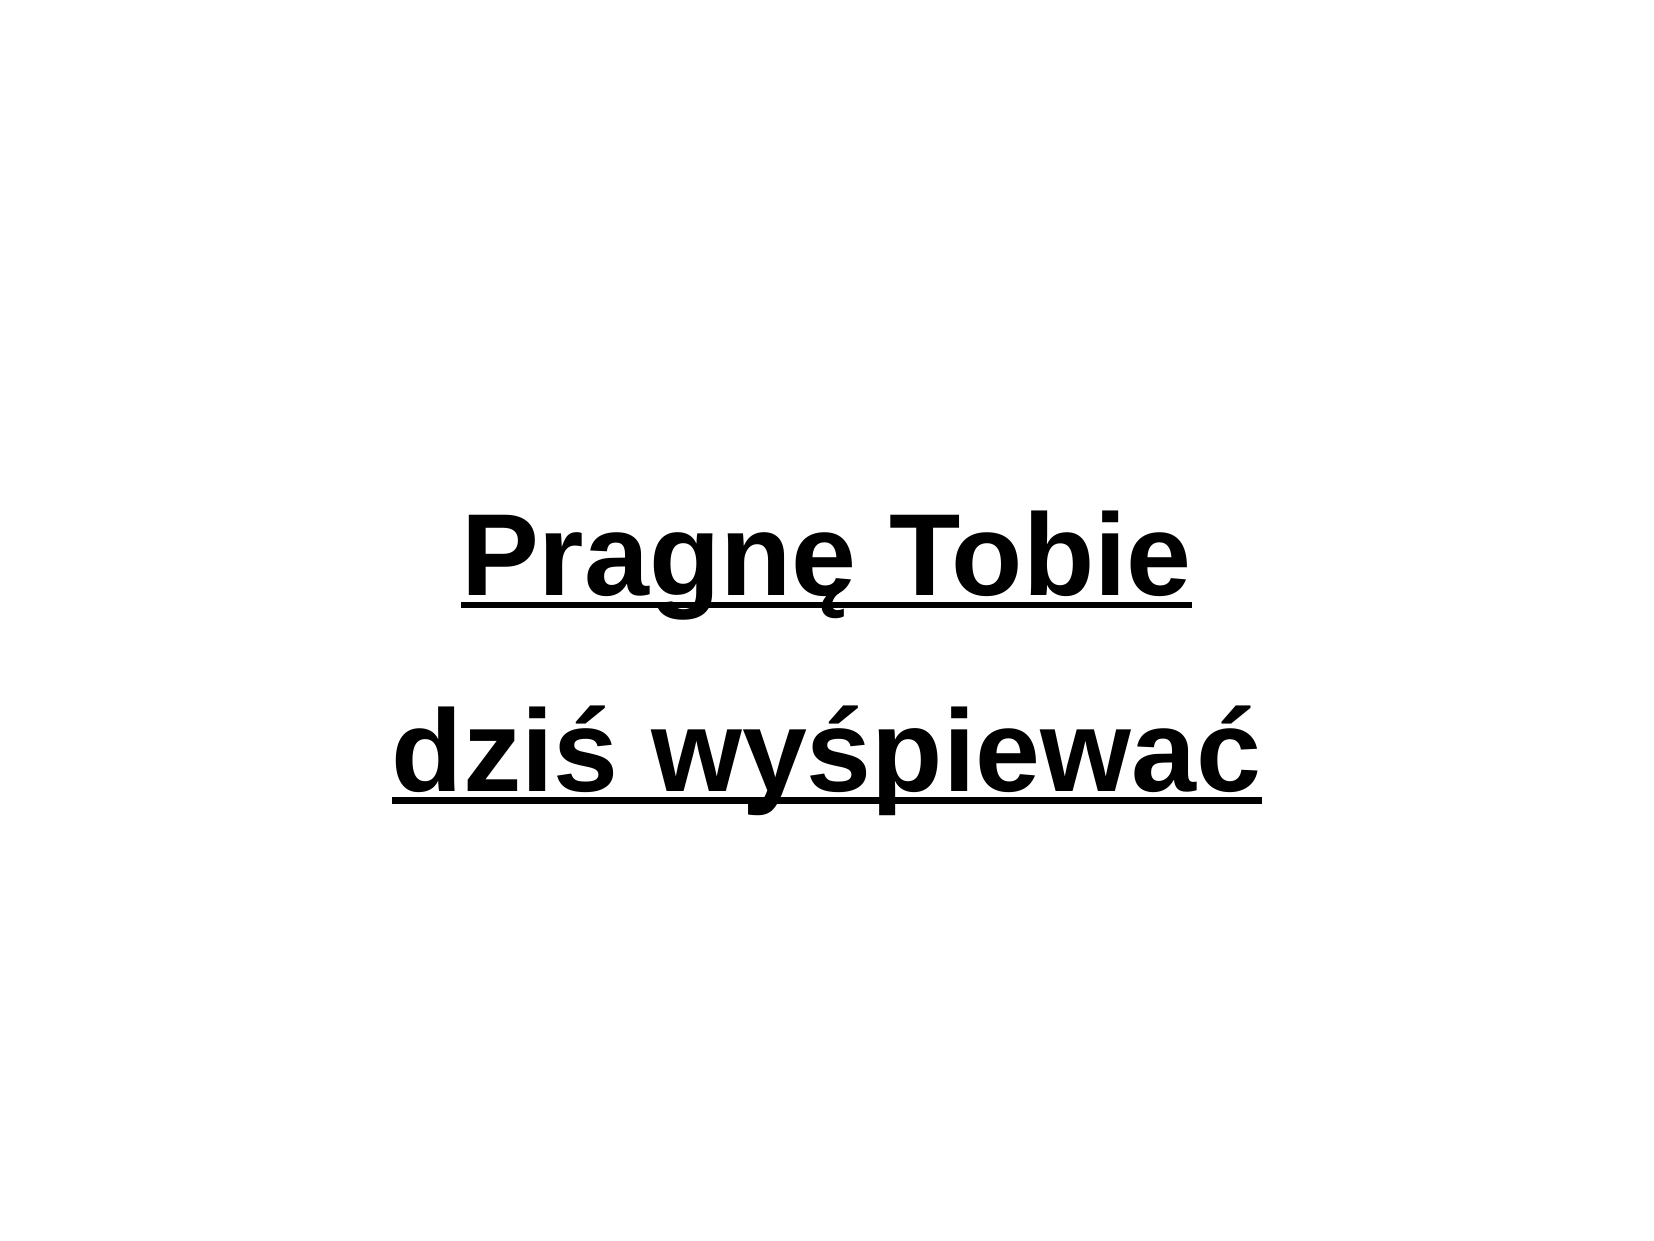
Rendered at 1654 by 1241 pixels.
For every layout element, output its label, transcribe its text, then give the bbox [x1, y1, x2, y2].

subtitle Pragnę Tobie dziś wyśpiewać [0, 0, 1654, 1241]
